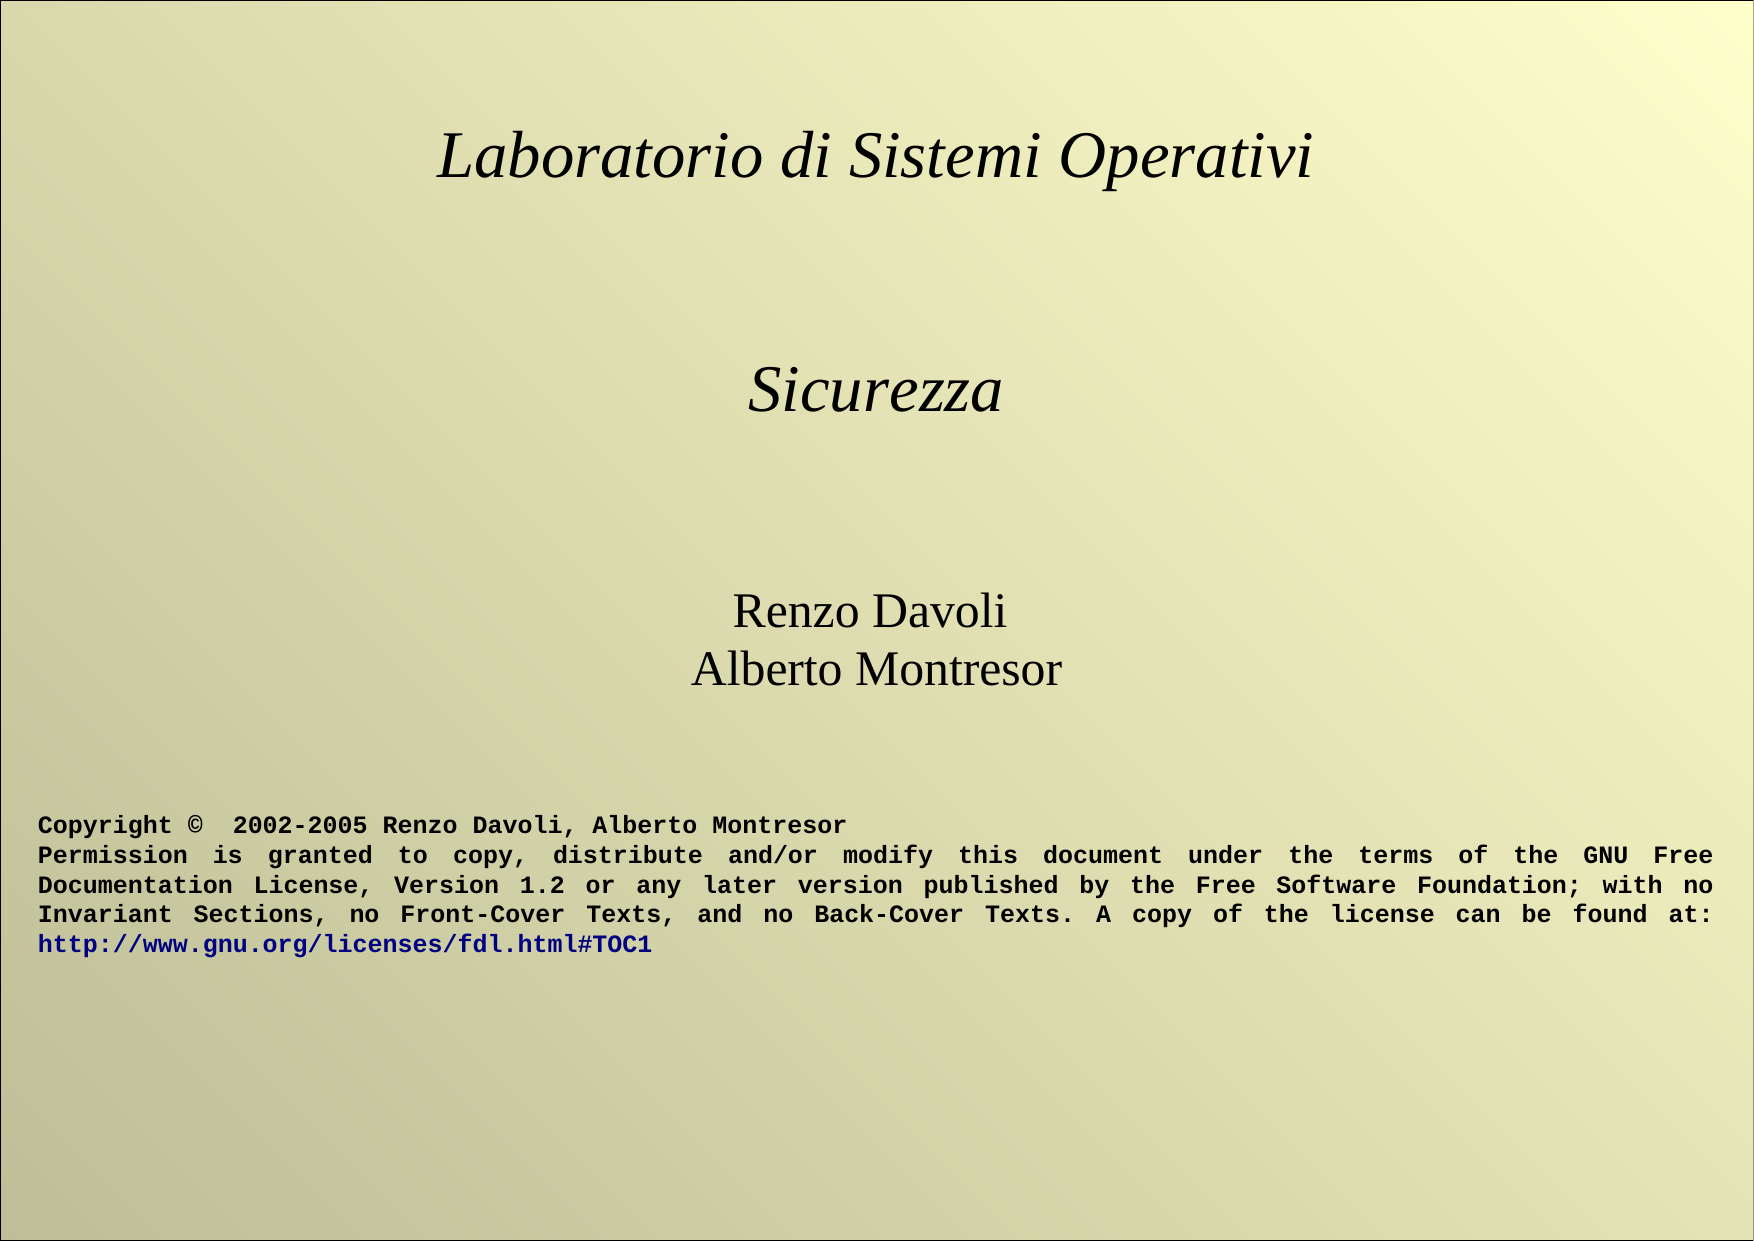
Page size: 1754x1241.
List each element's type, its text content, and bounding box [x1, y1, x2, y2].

text_box [0, 0, 1754, 1241]
text_box Laboratorio di Sistemi Operativi Sicurezza Renzo Davoli Alberto Montresor Copyright © 2002-2005 Renzo Davoli, Alberto Montresor Permission is granted to copy, distribute and/or modify this document under the terms of the GNU Free Documentation License, Version 1.2 or any later version published by the Free Software Foundation; with no Invariant Sections, no Front-Cover Texts, and no Back-Cover Texts. A copy of the license can be found at: http://www.gnu.org/licenses/fdl.html#TOC1 [37, 40, 1716, 1091]
